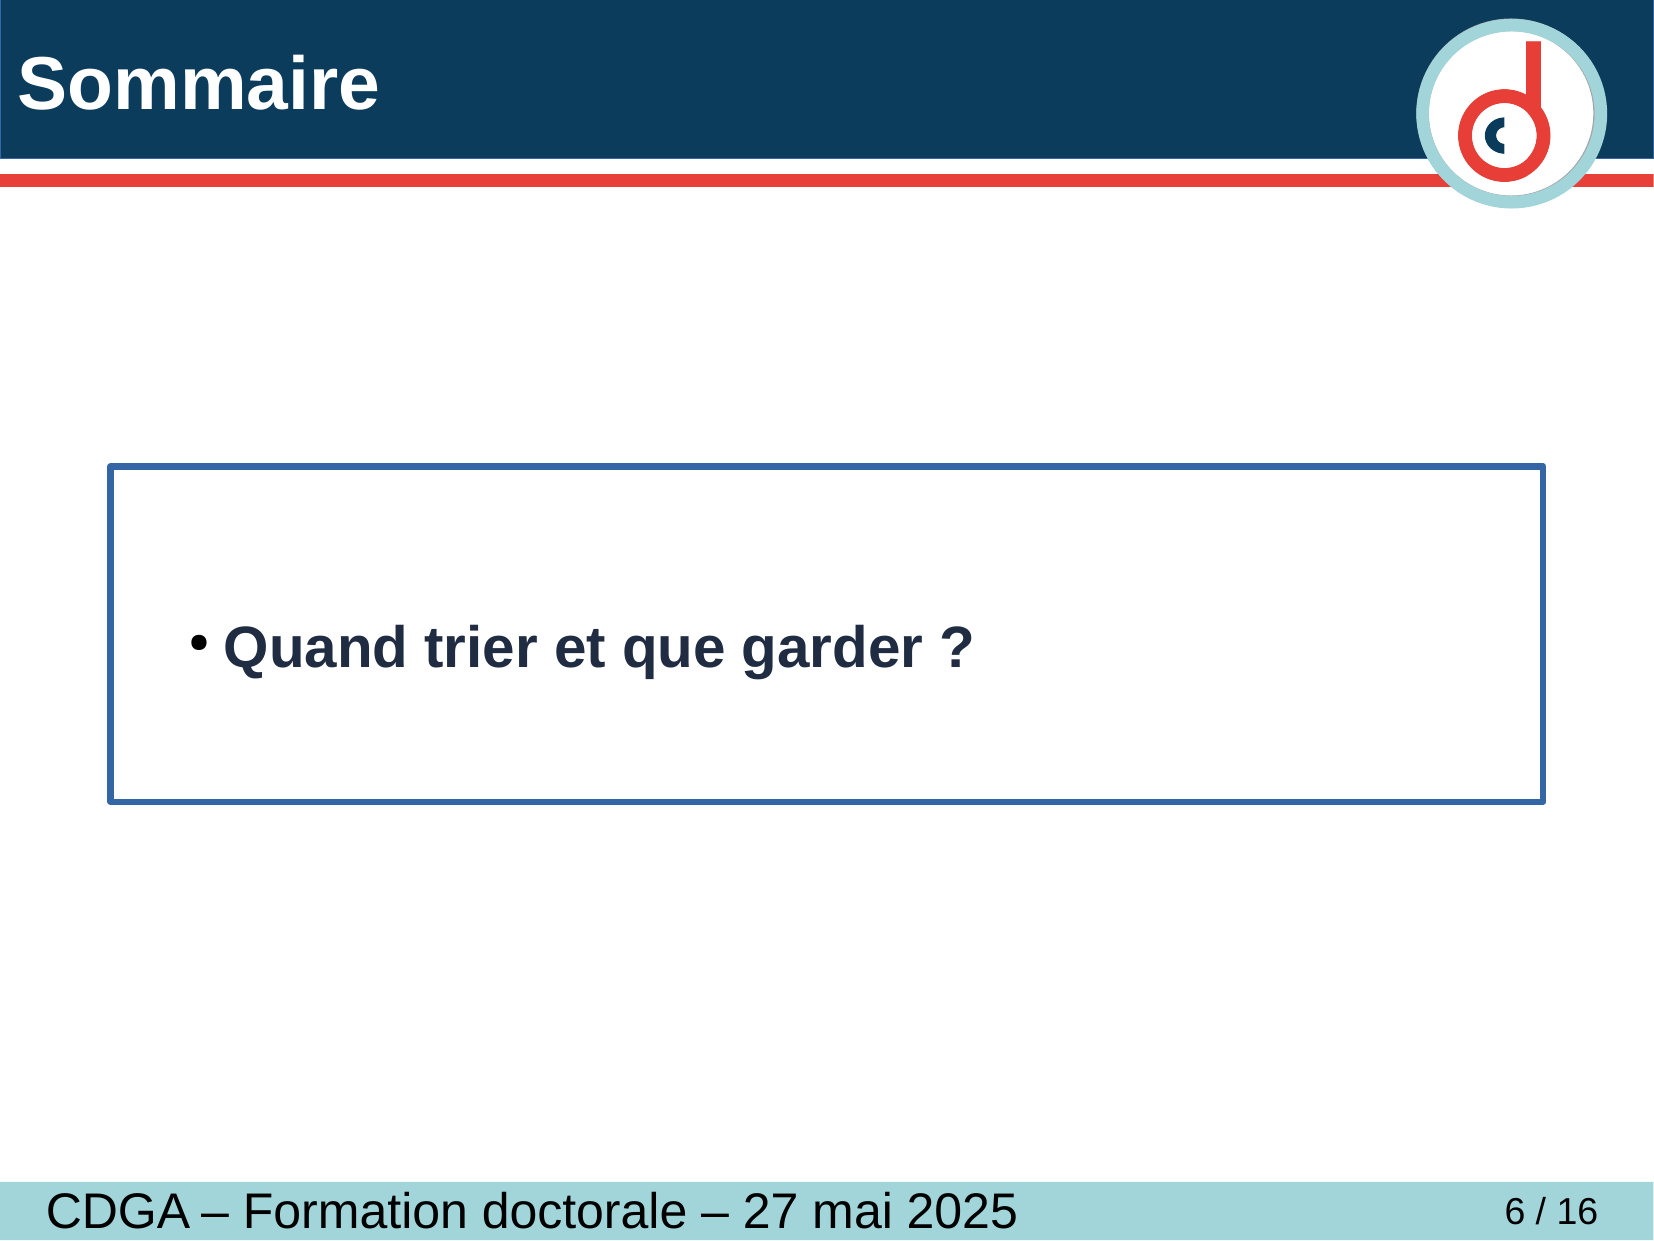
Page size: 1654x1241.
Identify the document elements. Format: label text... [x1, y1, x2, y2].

title Sommaire [17, 11, 1412, 159]
list Quand trier et que garder ? [110, 466, 1544, 802]
